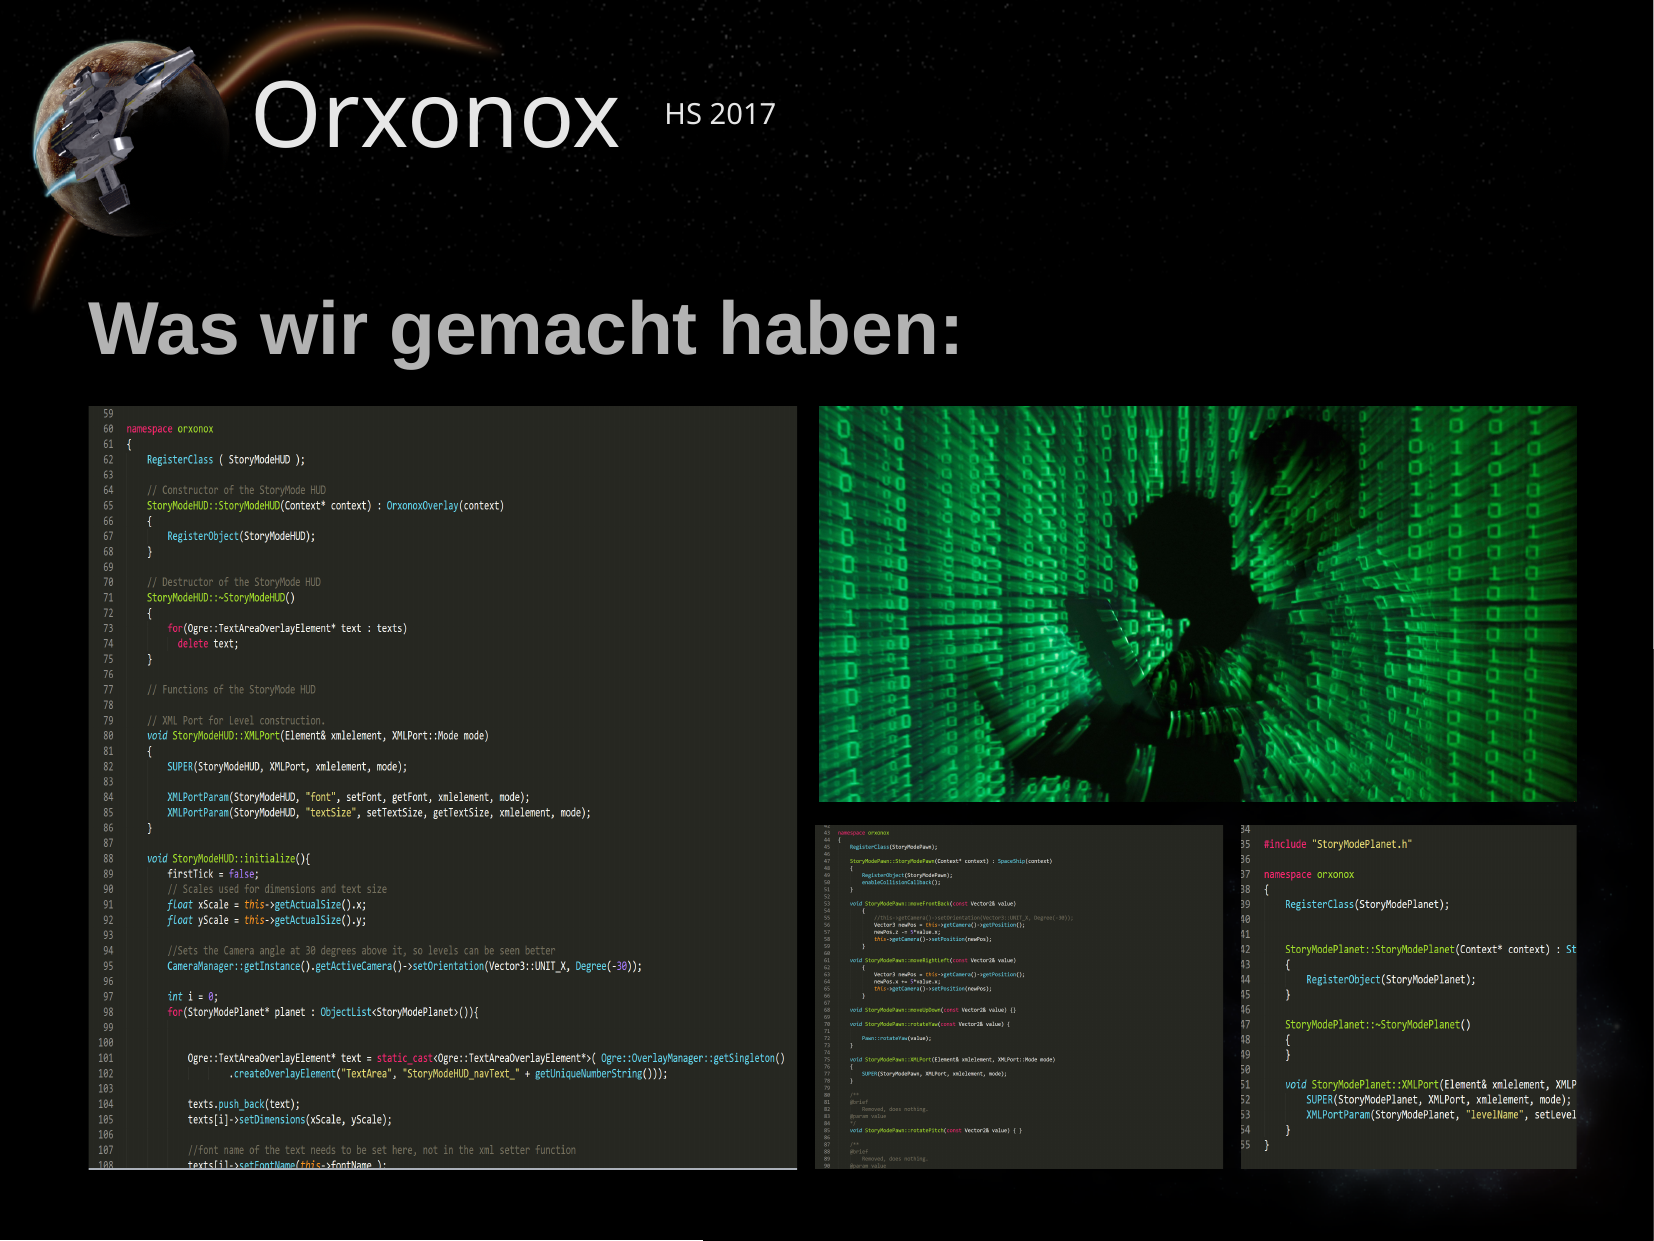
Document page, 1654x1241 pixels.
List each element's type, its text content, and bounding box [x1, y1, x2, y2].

text_box Was wir gemacht haben: [88, 273, 1577, 377]
picture [0, 0, 1654, 1241]
